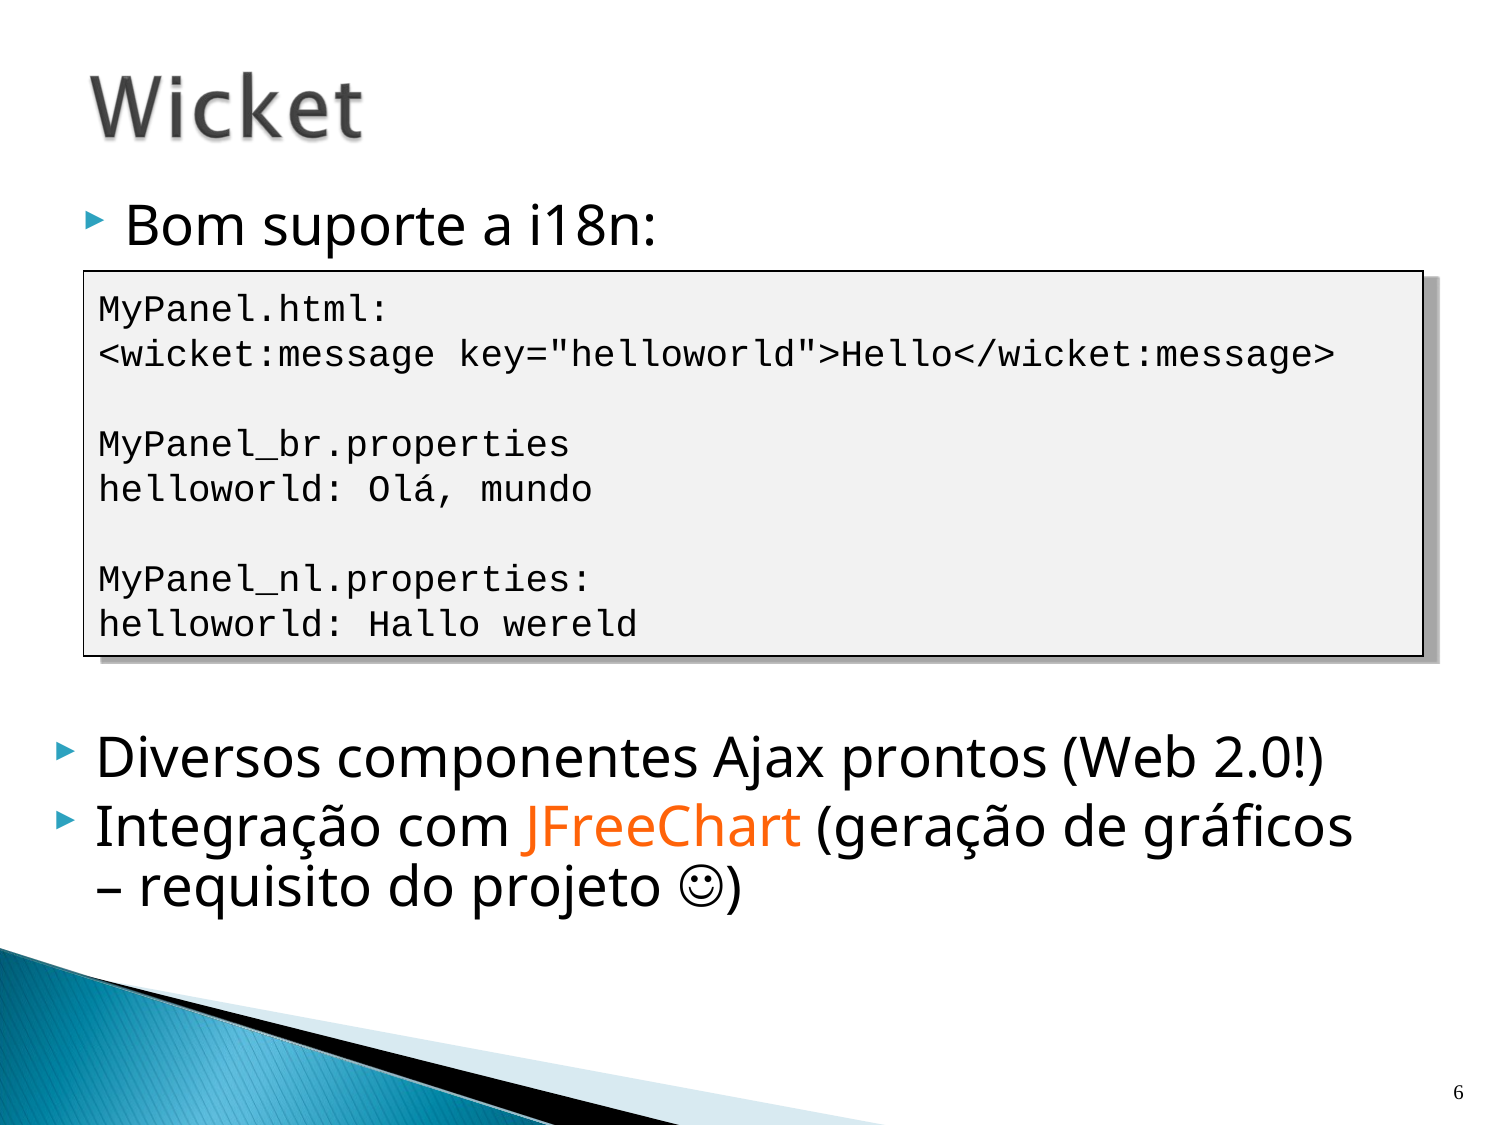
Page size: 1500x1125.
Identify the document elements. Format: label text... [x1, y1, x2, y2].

picture [0, 946, 20, 956]
text_box 2 [1418, 1051, 1479, 1112]
picture [69, 1009, 559, 1125]
text_box MyPanel.html: <wicket:message key="helloworld">Hello</wicket:message> MyPanel_br.properties helloworld: Olá, mundo MyPanel_nl.properties: helloworld: Hallo wereld [83, 270, 1423, 657]
text_box Bom suporte a i18n: [49, 189, 1419, 267]
picture [32, 21, 1427, 211]
text_box Diversos componentes Ajax prontos (Web 2.0!) Integração com JFreeChart (geração de gráficos – requisito do projeto ) [20, 720, 1390, 1009]
